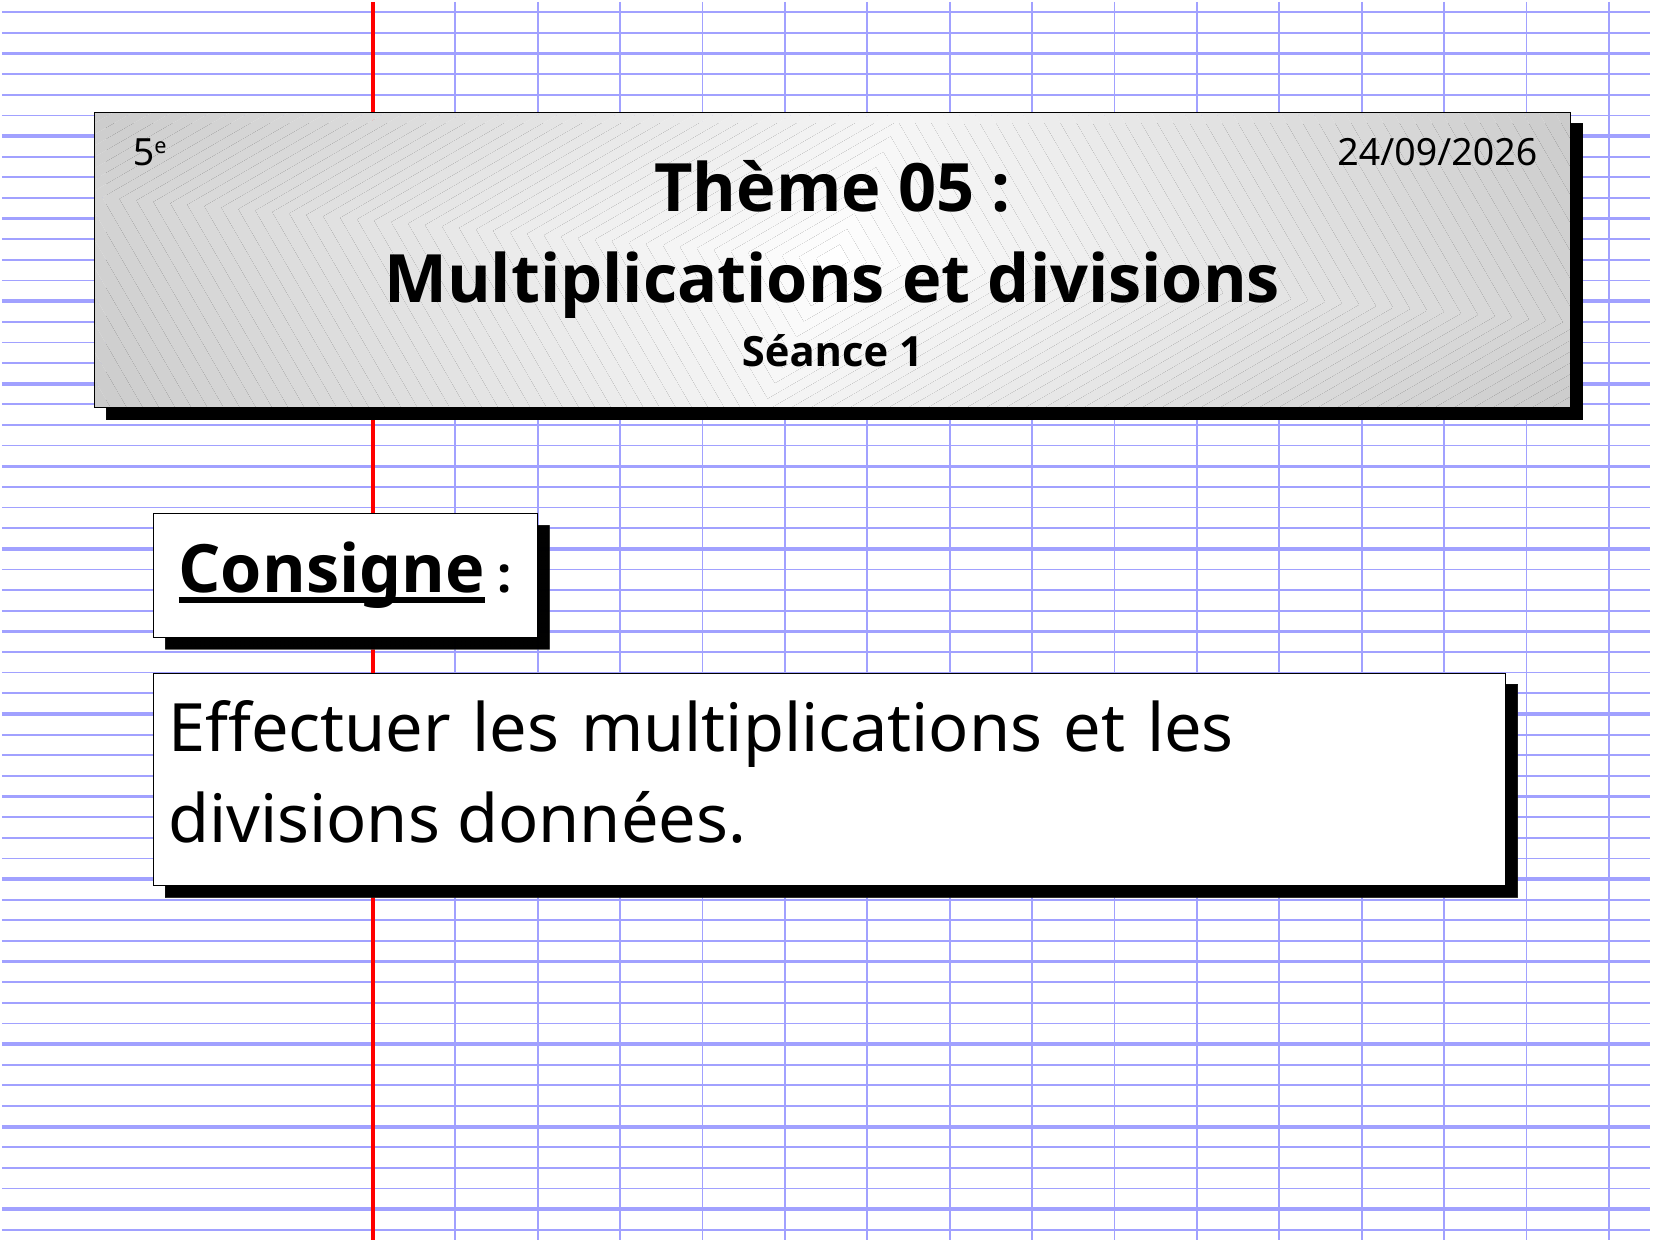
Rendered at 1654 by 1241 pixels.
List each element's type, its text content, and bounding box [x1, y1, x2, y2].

text_box 5e [118, 118, 207, 186]
text_box Effectuer les multiplications et les divisions données. [153, 673, 1506, 886]
text_box Thème 05 : Multiplications et divisions Séance 1 [94, 112, 1571, 408]
text_box Consigne : [153, 513, 538, 638]
picture [0, 0, 1654, 1241]
text_box 13/01/2013 [1322, 118, 1560, 186]
